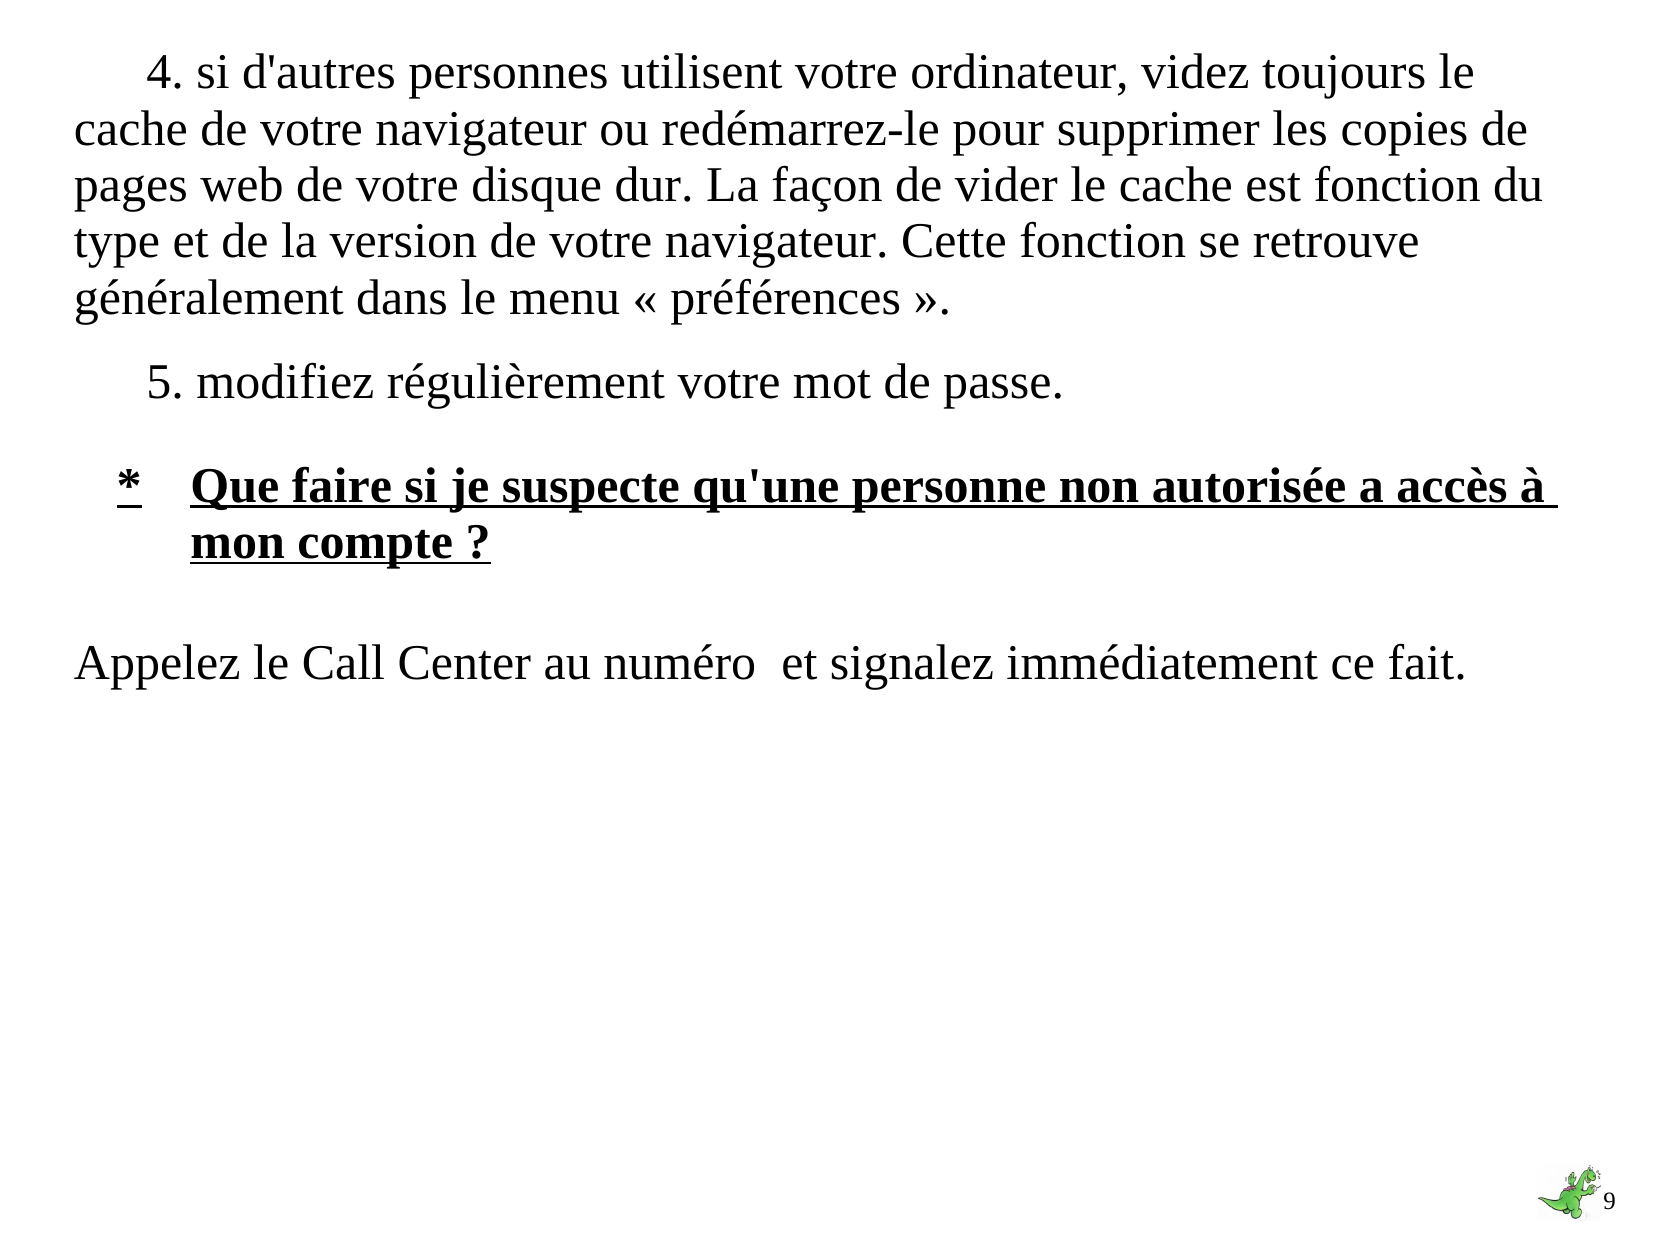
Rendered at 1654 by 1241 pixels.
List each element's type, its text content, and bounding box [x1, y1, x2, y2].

picture [1537, 1163, 1601, 1221]
text_box 4. si d'autres personnes utilisent votre ordinateur, videz toujours le cache de votre navigateur ou redémarrez-le pour supprimer les copies de pages web de votre disque dur. La façon de vider le cache est fonction du type et de la version de votre navigateur. Cette fonction se retrouve généralement dans le menu « préférences ». 5. modifiez régulièrement votre mot de passe. [59, 59, 1595, 472]
text_box Appelez le Call Center au numéro et signalez immédiatement ce fait. [59, 649, 1595, 777]
text_box * Que faire si je suspecte qu'une personne non autorisée a accès à mon compte ? [29, 472, 1595, 598]
text_box 9 [1603, 1187, 1632, 1216]
